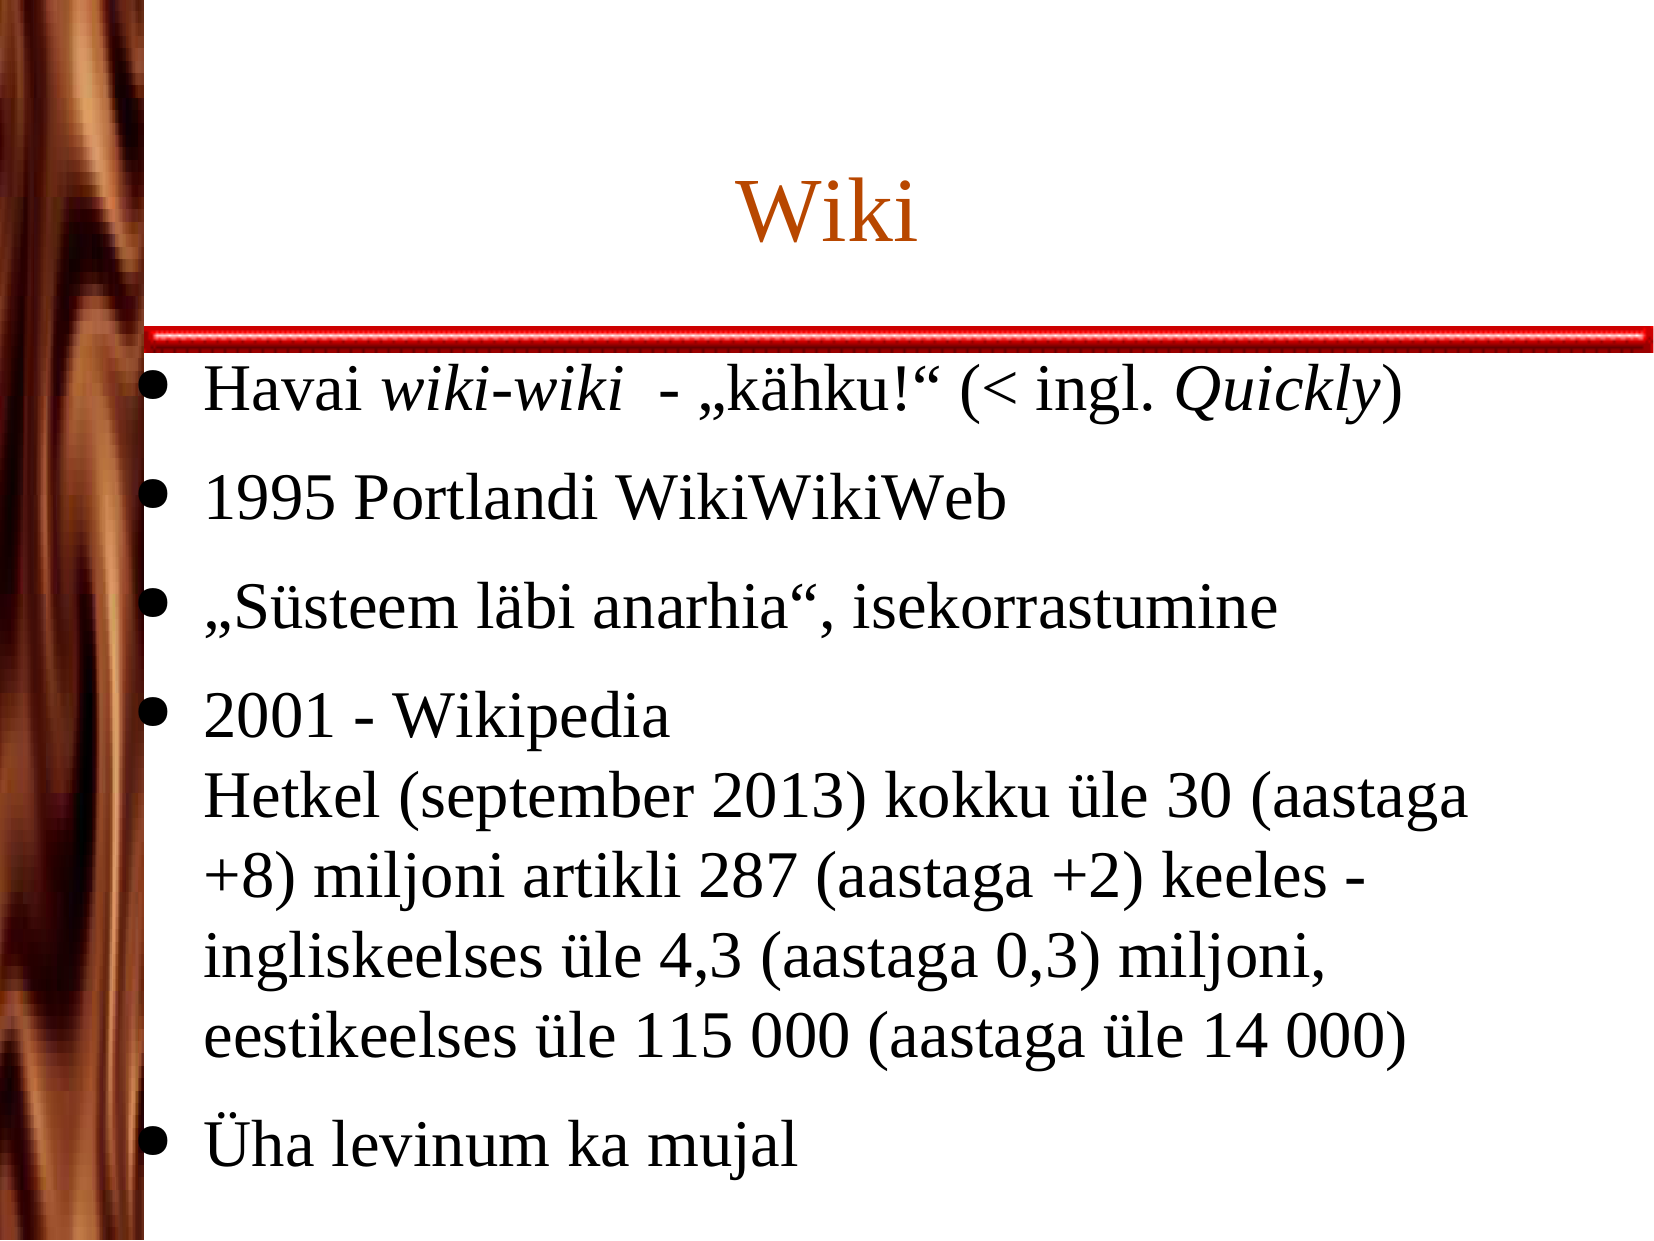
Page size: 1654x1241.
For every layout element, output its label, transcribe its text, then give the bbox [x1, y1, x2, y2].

picture [0, 0, 1654, 1240]
list Havai wiki-wiki - „kähku!“ (< ingl. Quickly) 1995 Portlandi WikiWikiWeb „Süsteem läbi anarhia“, isekorrastumine 2001 - Wikipedia Hetkel (september 2013) kokku üle 30 (aastaga +8) miljoni artikli 287 (aastaga +2) keeles - ingliskeelses üle 4,3 (aastaga 0,3) miljoni, eestikeelses üle 115 000 (aastaga üle 14 000) Üha levinum ka mujal [121, 344, 1533, 1176]
title Wiki [121, 100, 1533, 312]
